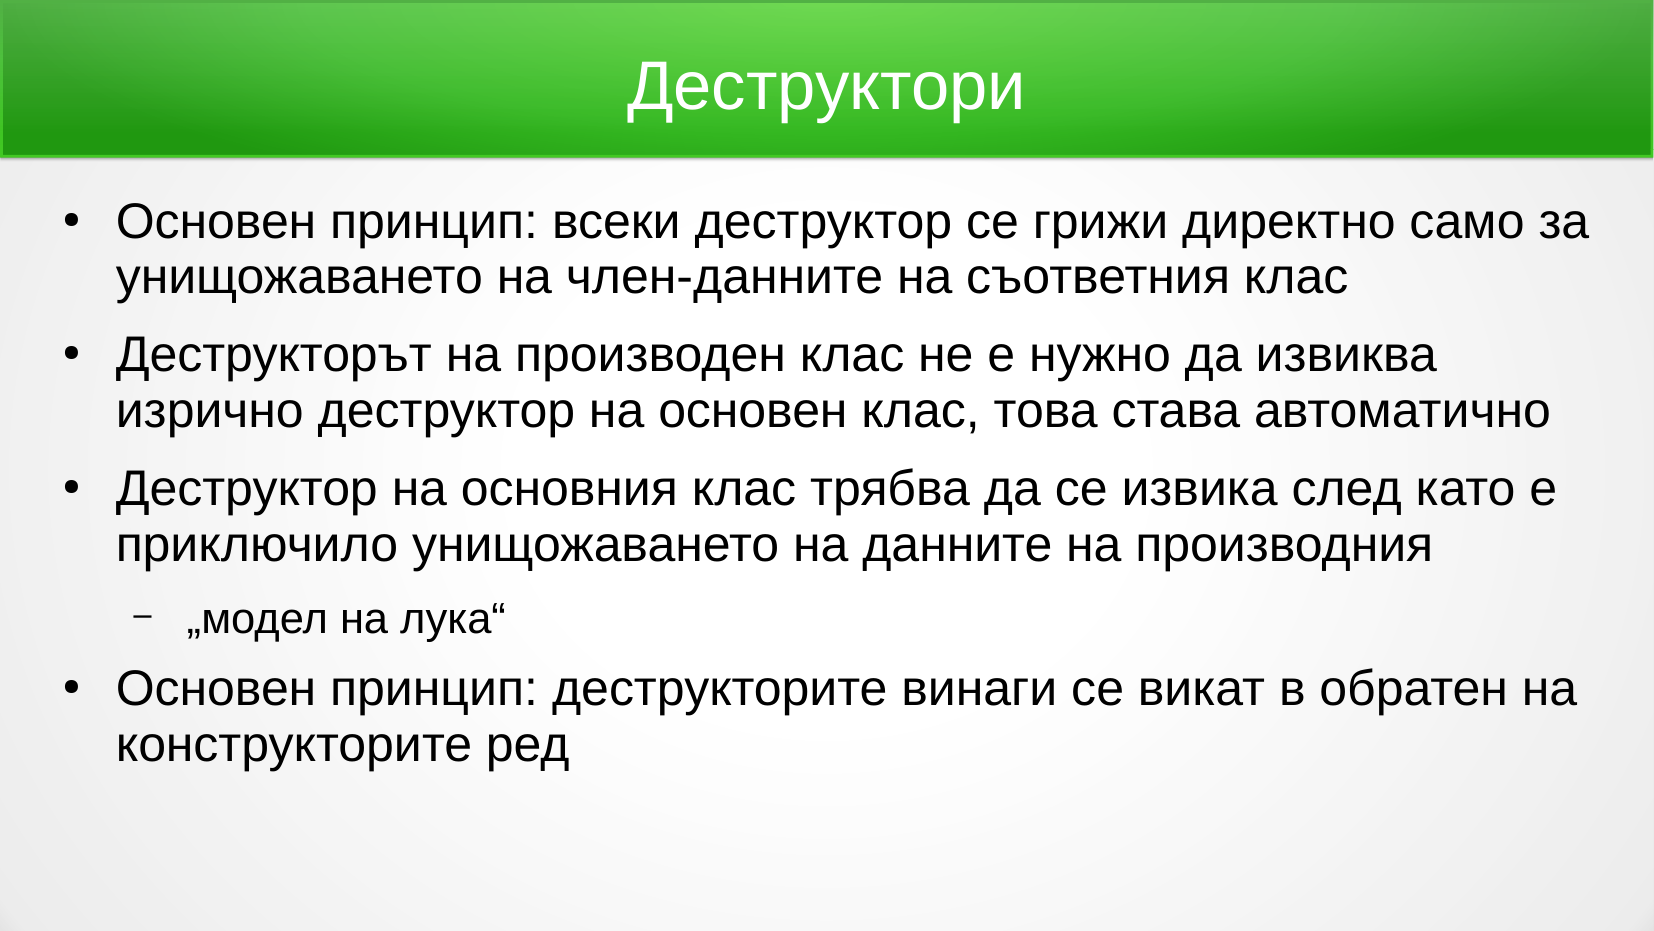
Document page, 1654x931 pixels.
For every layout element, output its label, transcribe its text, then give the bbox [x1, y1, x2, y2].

list Основен принцип: всеки деструктор се грижи директно само за унищожаването на член-данните на съответния клас Деструкторът на производен клас не е нужно да извиква изрично деструктор на основен клас, това става автоматично Деструктор на основния клас трябва да се извика след като е приключило унищожаването на данните на производния „модел на лука“ Основен принцип: деструкторите винаги се викат в обратен на конструкторите ред [44, 192, 1619, 898]
title Деструктори [82, 37, 1571, 135]
